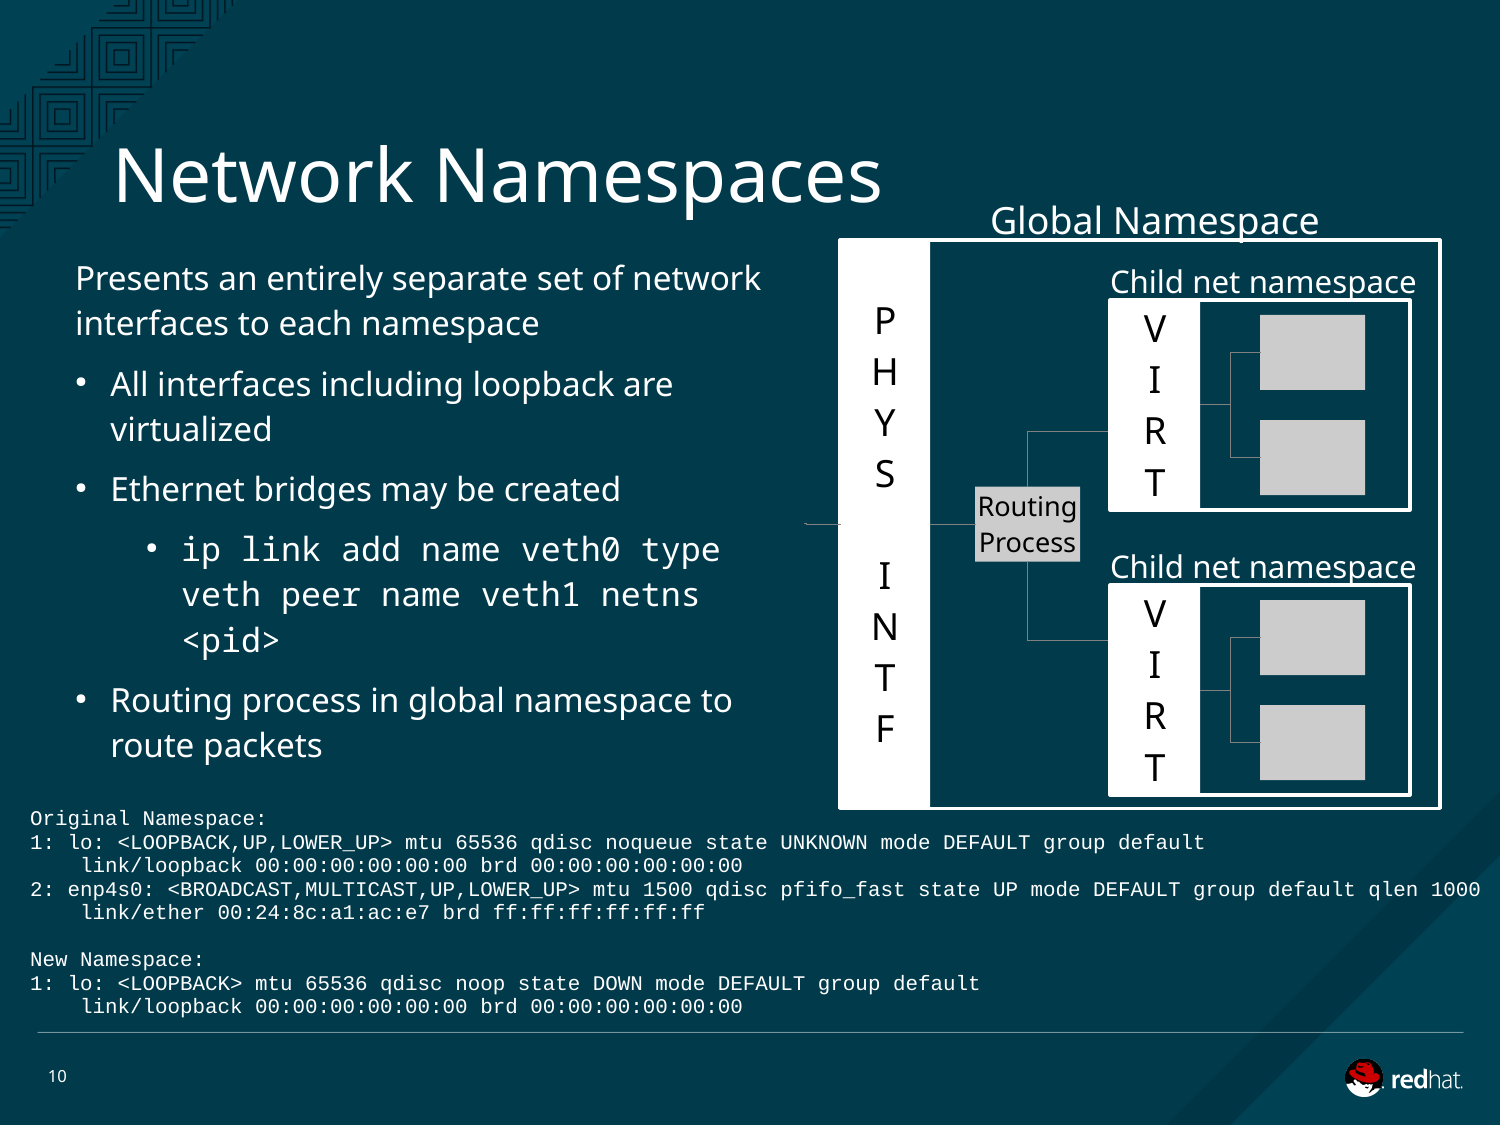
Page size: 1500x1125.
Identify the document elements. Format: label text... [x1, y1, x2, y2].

text_box V I R T [1110, 300, 1201, 511]
text_box Routing Process [975, 486, 1081, 562]
text_box Child net namespace [1110, 544, 1404, 586]
picture [1393, 1075, 1399, 1088]
text_box [1260, 600, 1366, 676]
picture [1346, 1060, 1382, 1096]
text_box Child net namespace [1110, 259, 1404, 300]
title Network Namespaces [112, 0, 1388, 225]
text_box [1260, 314, 1366, 390]
picture [1415, 1069, 1426, 1088]
text_box Original Namespace: 1: lo: <LOOPBACK,UP,LOWER_UP> mtu 65536 qdisc noqueue state UNKNOWN mode DEFAULT group default link/loopback 00:00:00:00:00:00 brd 00:00:00:00:00:00 2: enp4s0: <BROADCAST,MULTICAST,UP,LOWER_UP> mtu 1500 qdisc pfifo_fast state UP mode DEFAULT group default qlen 1000 link/ether 00:24:8c:a1:ac:e7 brd ff:ff:ff:ff:ff:ff New Namespace: 1: lo: <LOOPBACK> mtu 65536 qdisc noop state DOWN mode DEFAULT group default link/loopback 00:00:00:00:00:00 brd 00:00:00:00:00:00 [30, 808, 1481, 1021]
text_box Global Namespace [990, 195, 1305, 243]
text_box P H Y S I N T F [842, 242, 931, 807]
text_box [1260, 705, 1366, 781]
text_box [1260, 420, 1366, 496]
text_box V I R T [1110, 586, 1201, 796]
text_box Presents an entirely separate set of network interfaces to each namespace All interfaces including loopback are virtualized Ethernet bridges may be created ip link add name veth0 type veth peer name veth1 netns <pid> Routing process in global namespace to route packets [75, 254, 766, 787]
picture [1401, 1075, 1412, 1088]
